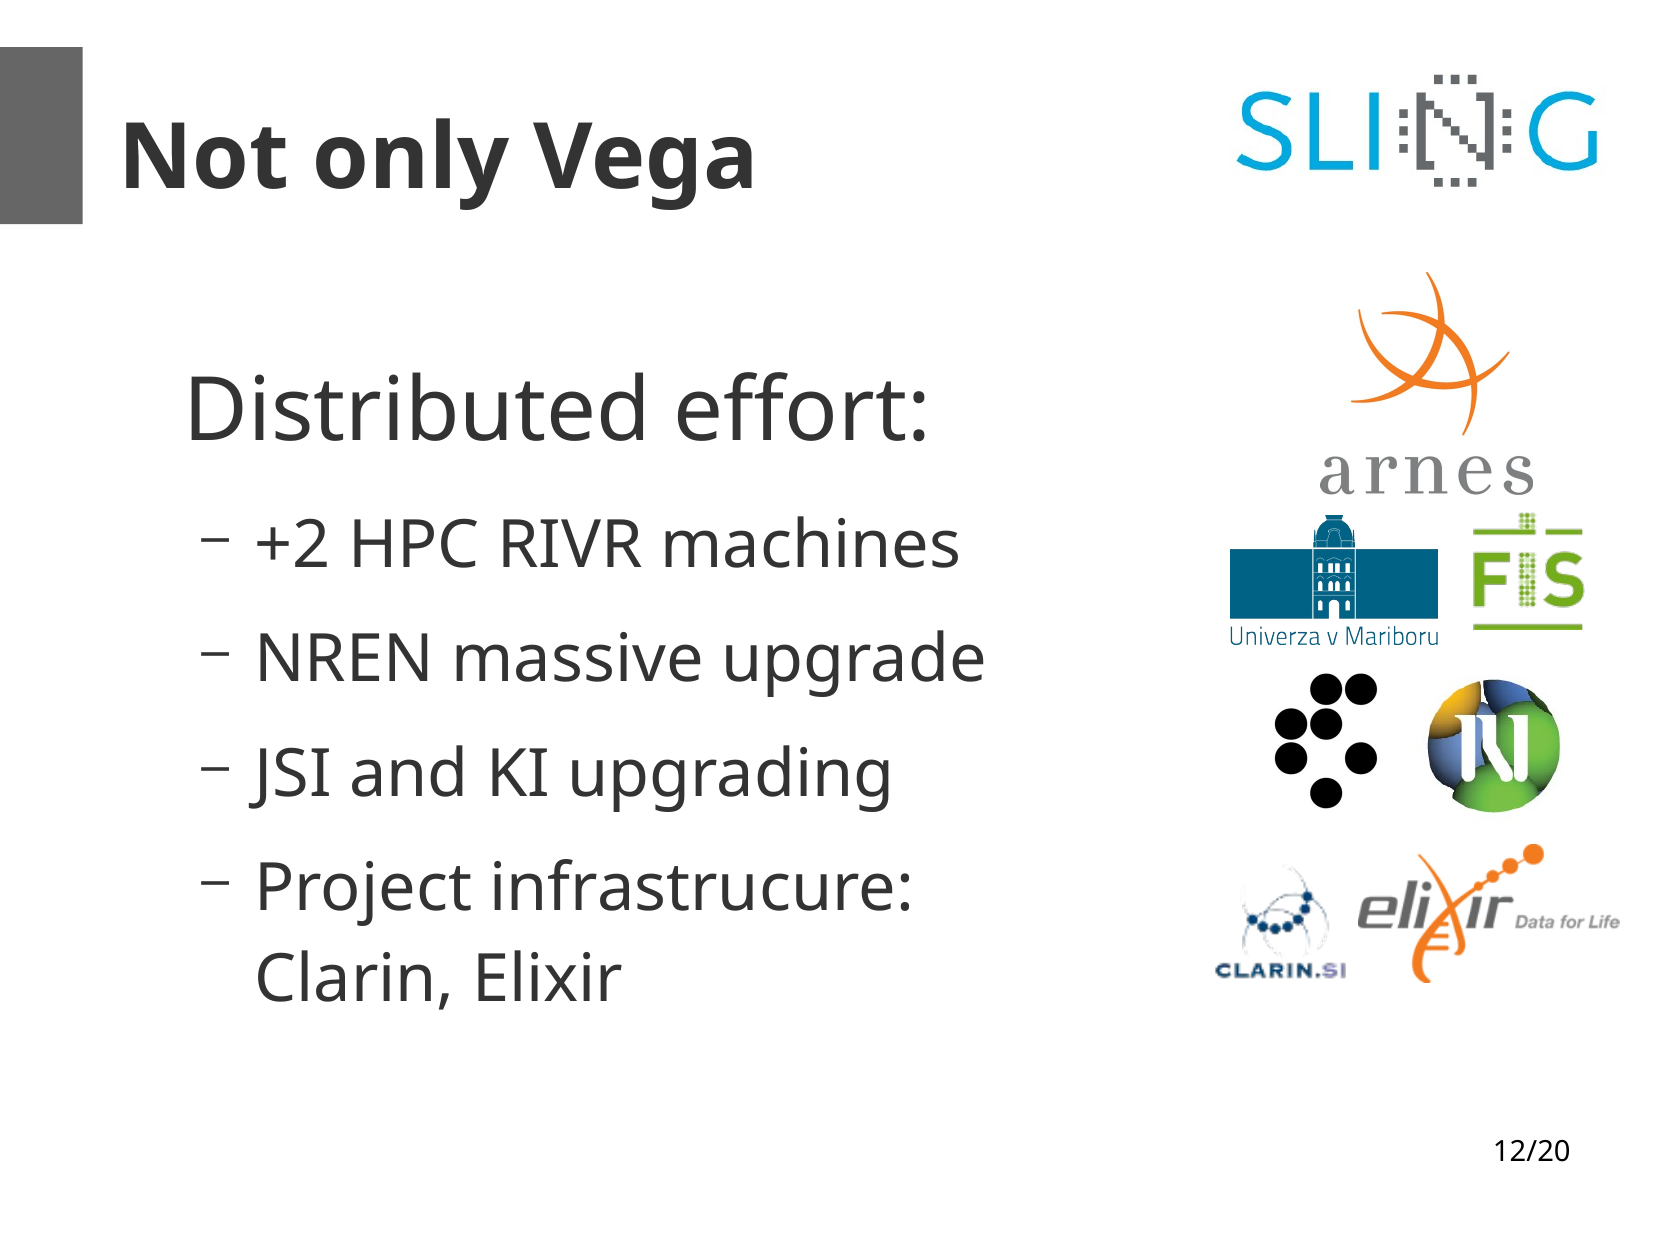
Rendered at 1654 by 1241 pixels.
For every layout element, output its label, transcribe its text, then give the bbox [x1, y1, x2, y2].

picture [1471, 511, 1606, 631]
picture [1230, 515, 1438, 549]
picture [1358, 844, 1620, 983]
picture [1214, 857, 1348, 991]
title Not only Vega [118, 49, 1571, 257]
picture [1249, 650, 1626, 833]
list Distributed effort: +2 HPC RIVR machines NREN massive upgrade JSI and KI upgrading Project infrastrucure: Clarin, Elixir [112, 345, 1531, 1066]
picture [1230, 600, 1438, 646]
picture [1185, 14, 1648, 247]
picture [1320, 272, 1533, 496]
